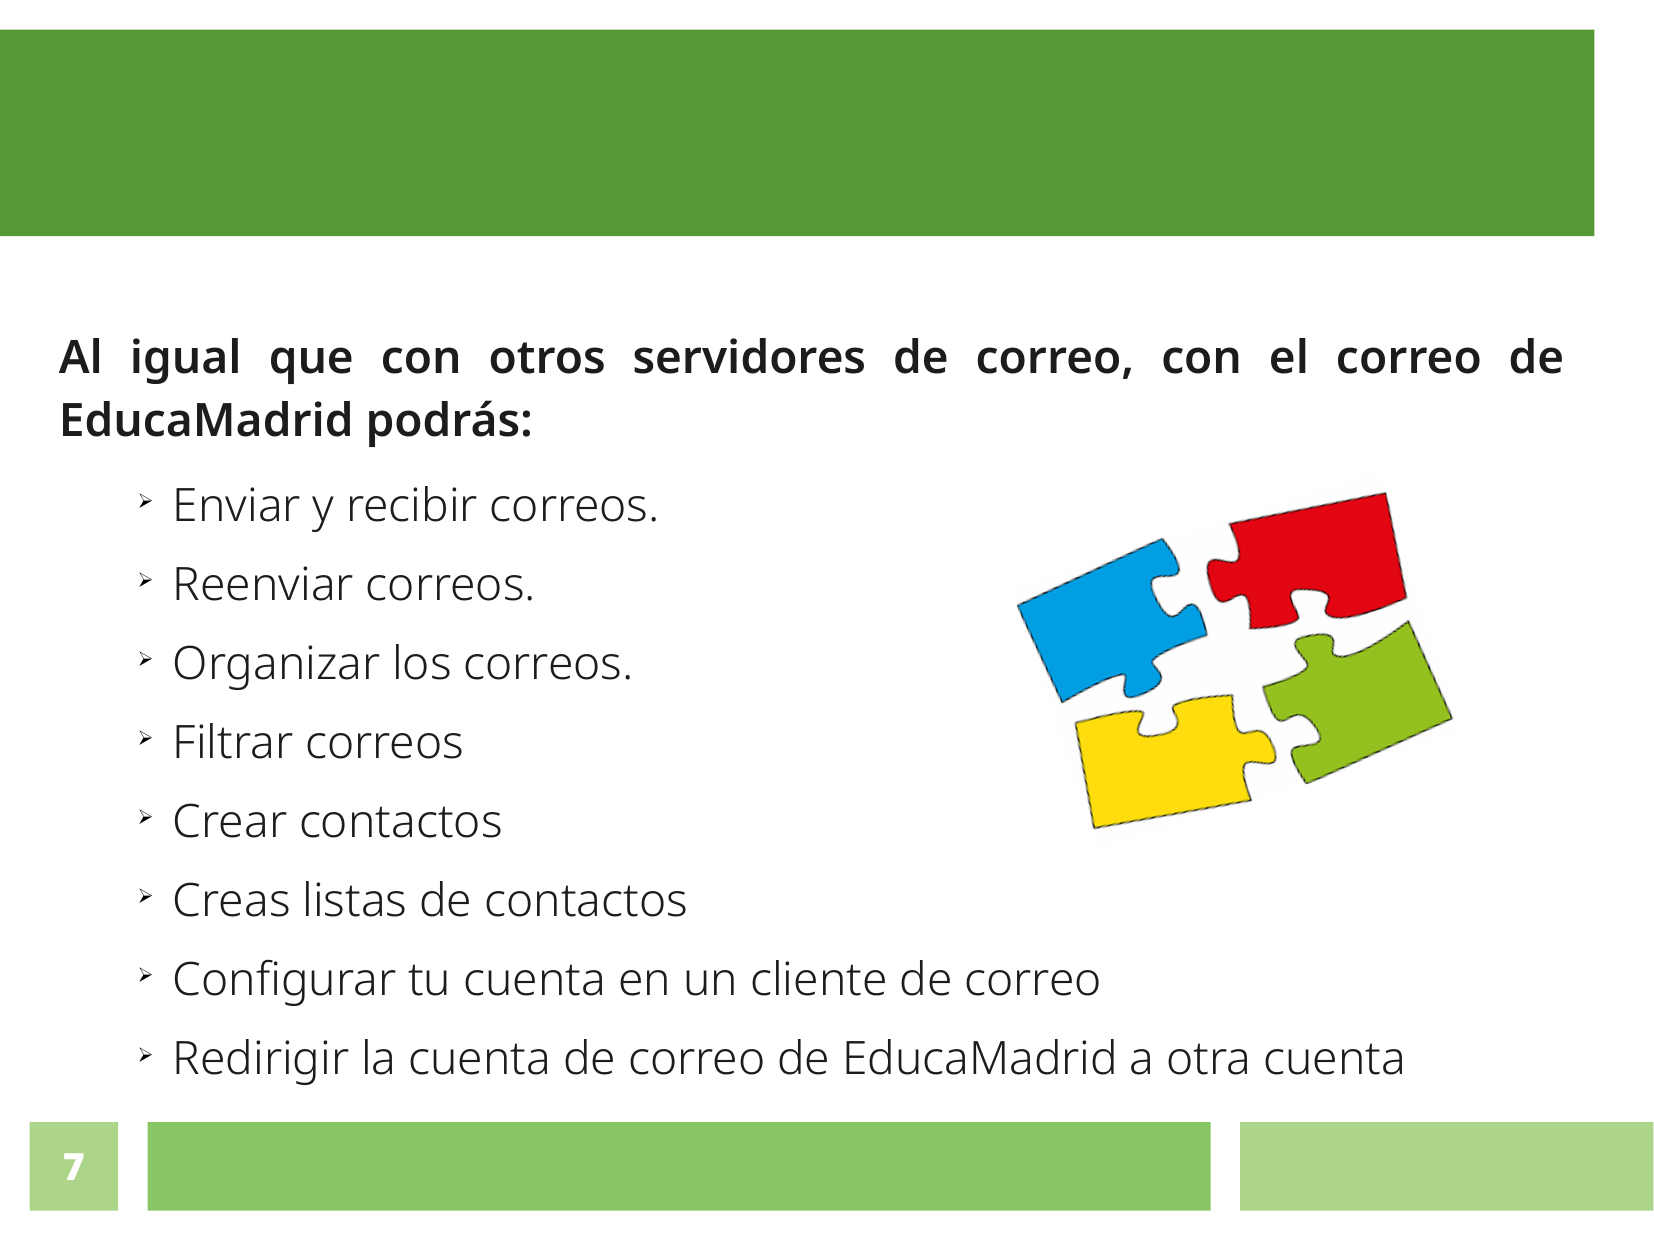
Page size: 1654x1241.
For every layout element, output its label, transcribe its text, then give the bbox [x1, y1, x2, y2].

list Al igual que con otros servidores de correo, con el correo de EducaMadrid podrás: Enviar y recibir correos. Reenviar correos. Organizar los correos. Filtrar correos Crear contactos Creas listas de contactos Configurar tu cuenta en un cliente de correo Redirigir la cuenta de correo de EducaMadrid a otra cuenta [59, 324, 1565, 1093]
picture [1010, 469, 1463, 852]
